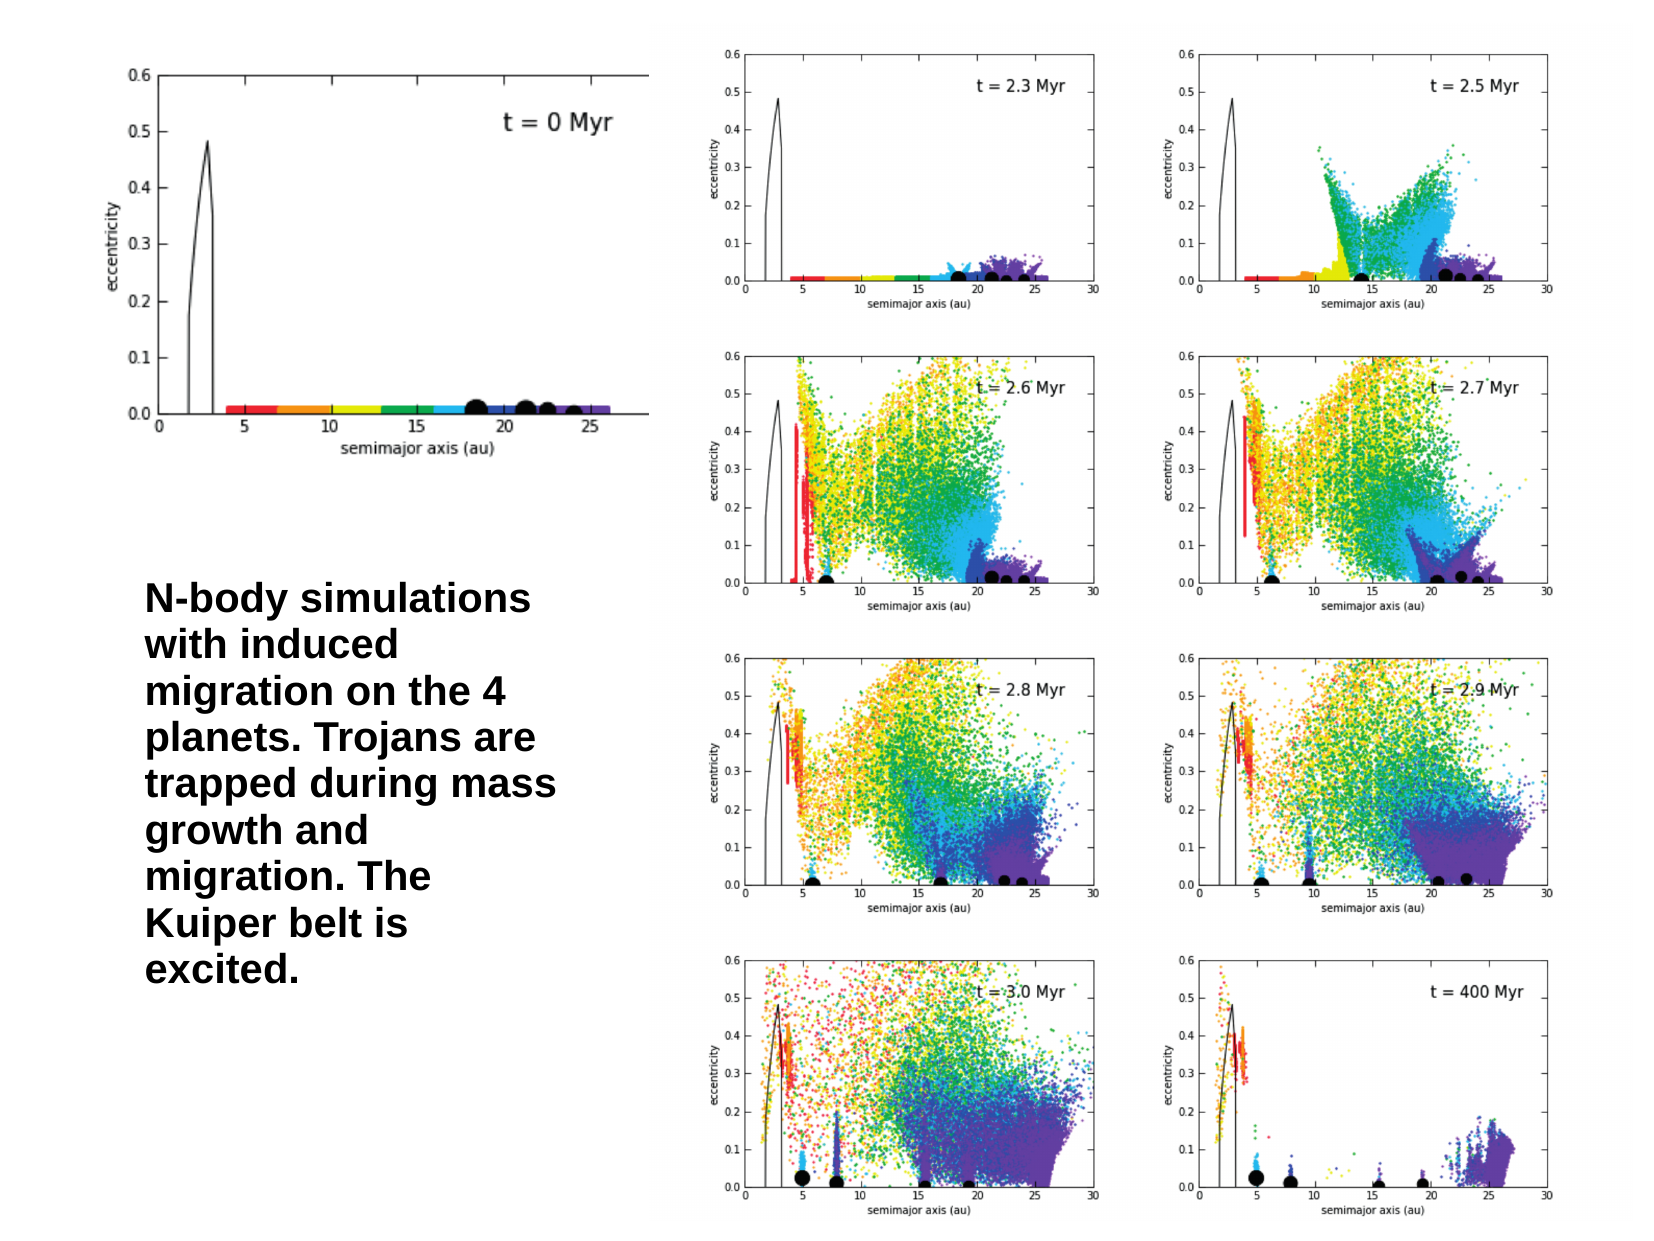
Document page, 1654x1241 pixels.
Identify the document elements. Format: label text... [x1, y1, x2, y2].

text_box N-body simulations with induced migration on the 4 planets. Trojans are trapped during mass growth and migration. The Kuiper belt is excited. [129, 566, 579, 1001]
picture [47, 23, 1633, 1221]
